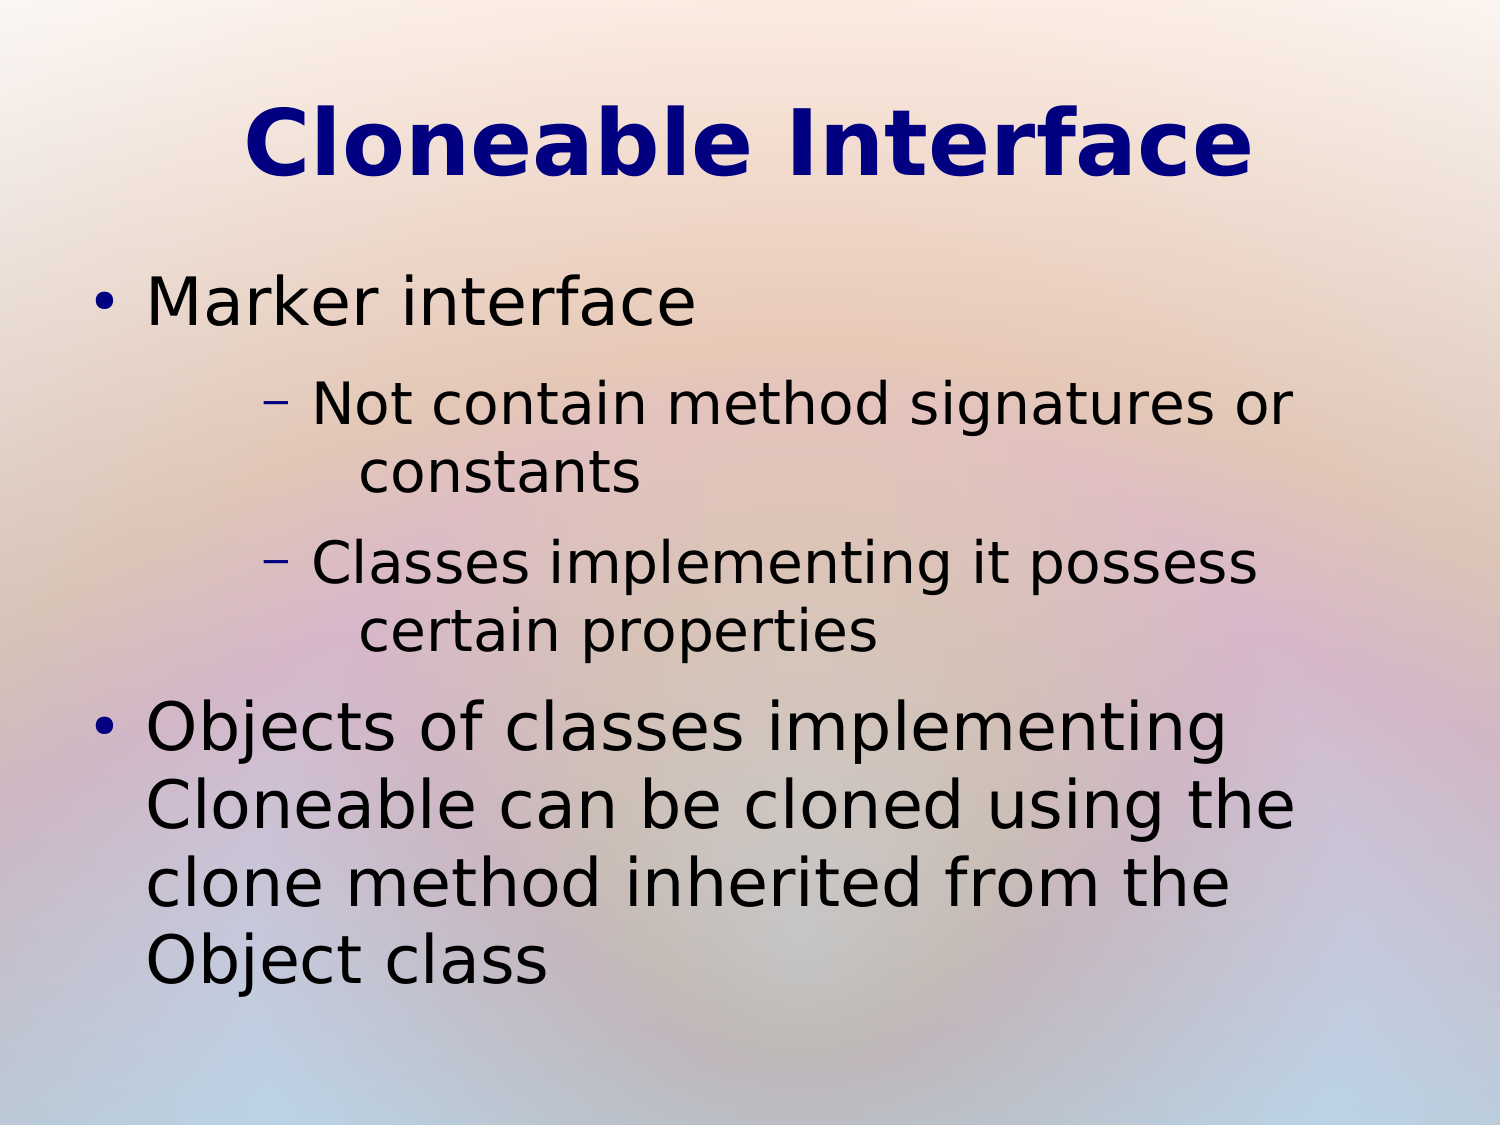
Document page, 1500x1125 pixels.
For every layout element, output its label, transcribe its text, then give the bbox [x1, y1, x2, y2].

list Marker interface Not contain method signatures or constants Classes implementing it possess certain properties Objects of classes implementing Cloneable can be cloned using the clone method inherited from the Object class [75, 263, 1425, 1000]
title Cloneable Interface [75, 50, 1425, 238]
picture [0, 0, 1500, 1125]
